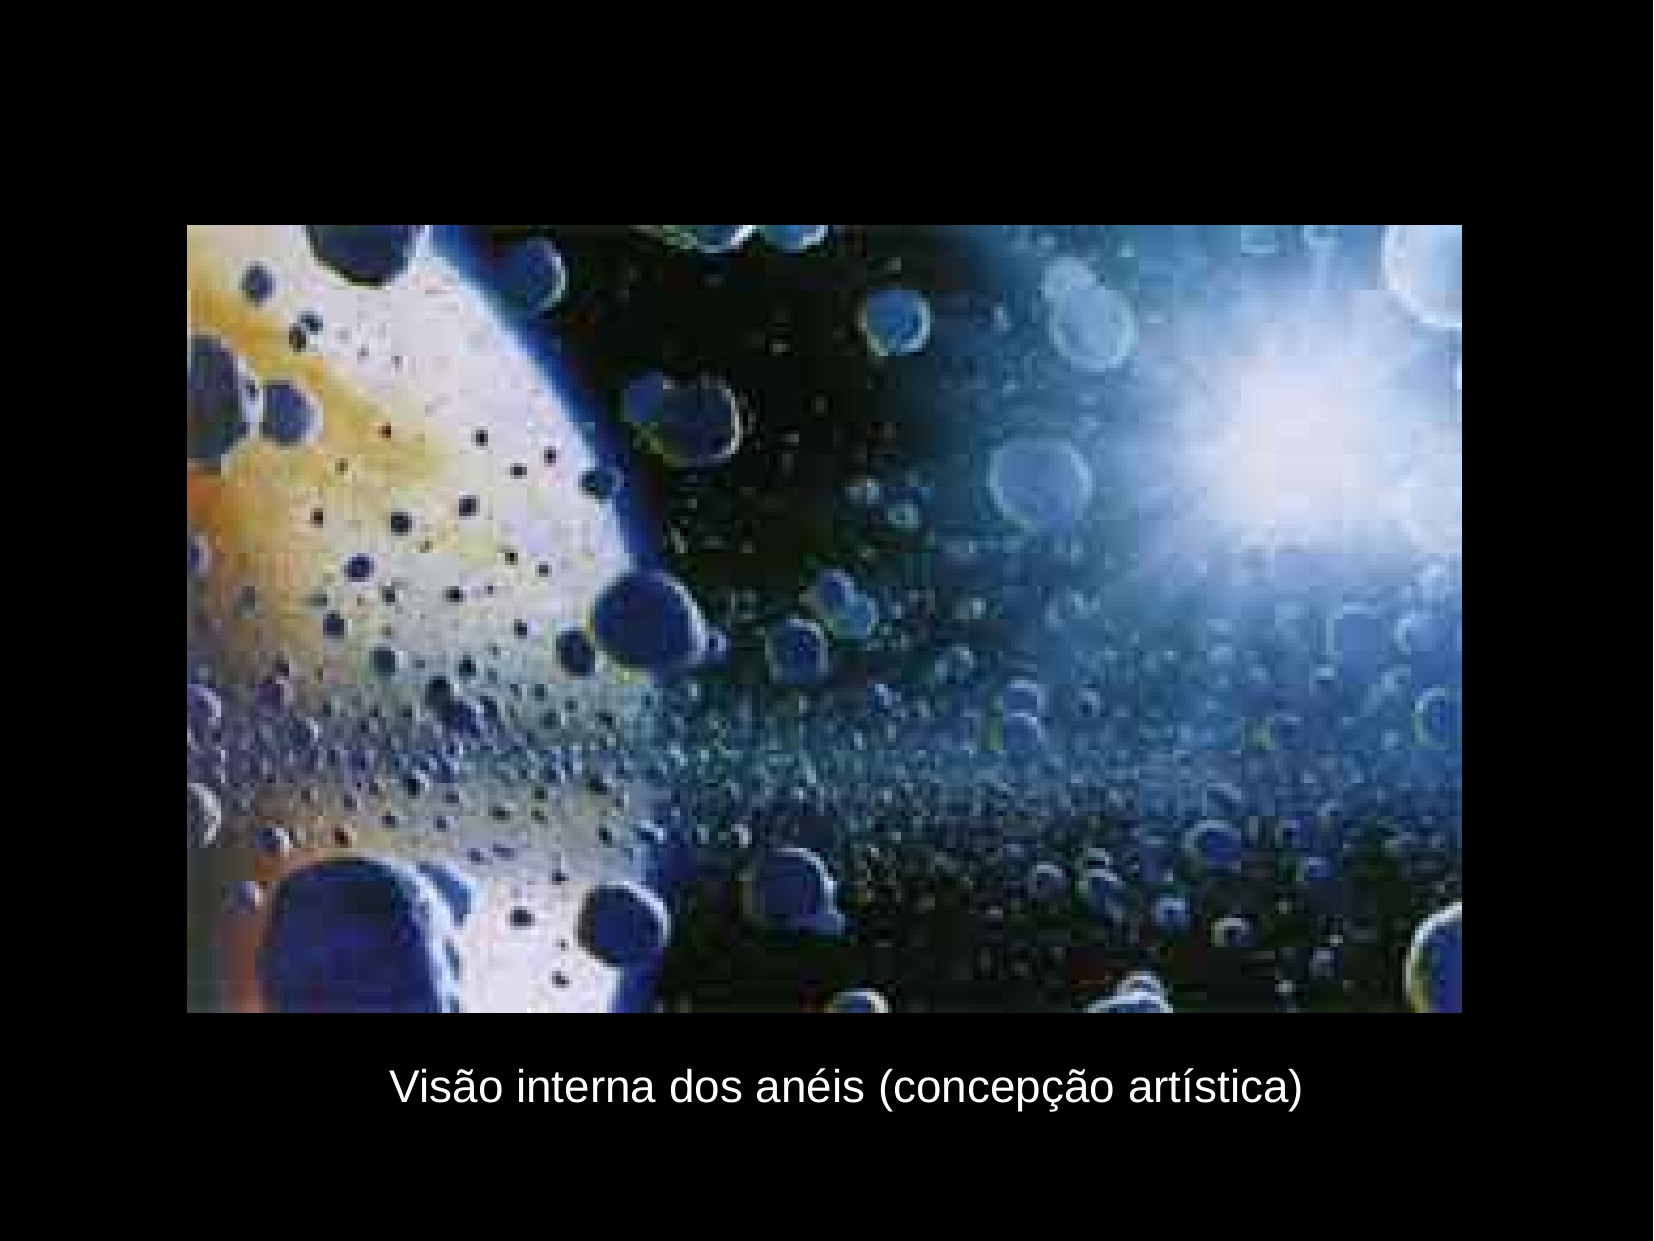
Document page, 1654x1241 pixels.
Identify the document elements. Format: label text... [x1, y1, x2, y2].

text_box Visão interna dos anéis (concepção artística) [374, 1053, 1321, 1126]
picture [187, 225, 1462, 1013]
